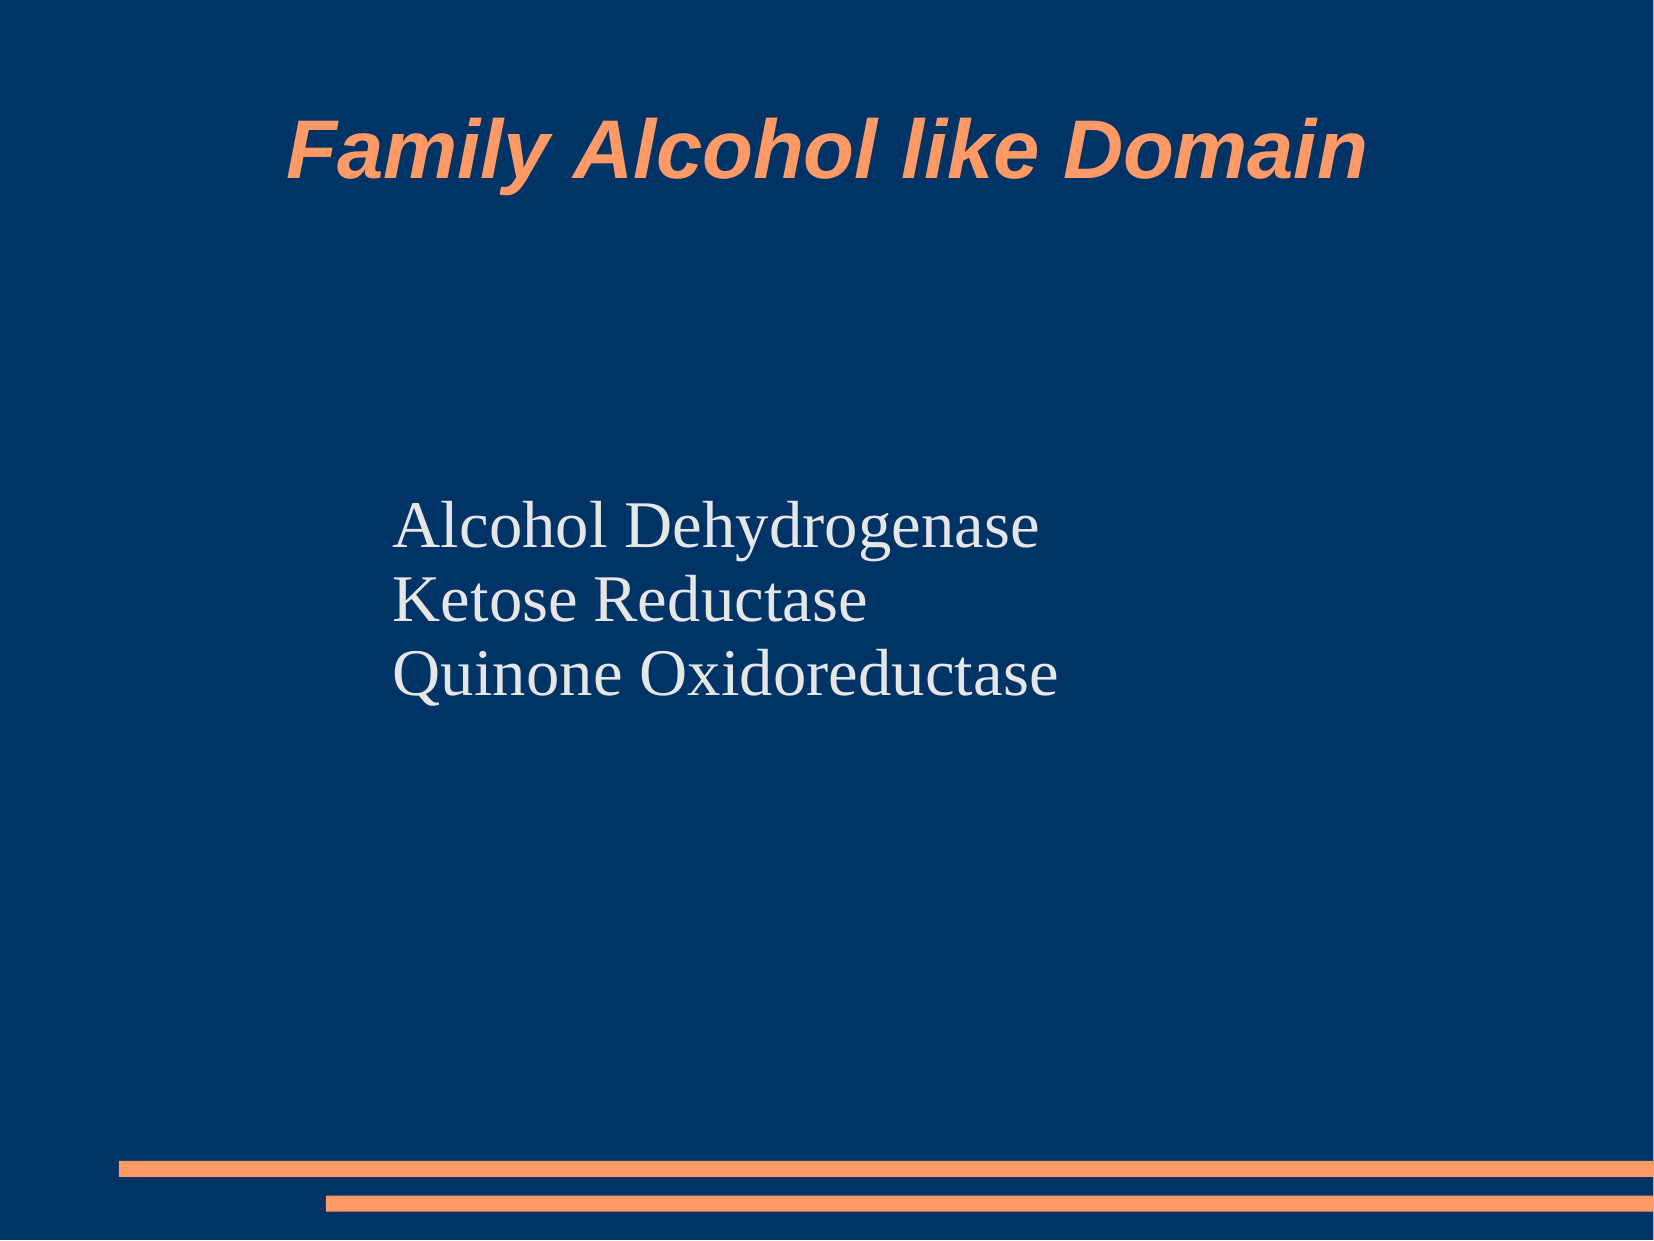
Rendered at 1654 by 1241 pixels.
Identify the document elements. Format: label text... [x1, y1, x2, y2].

title Family Alcohol like Domain [121, 46, 1534, 254]
list Alcohol Dehydrogenase Ketose Reductase Quinone Oxidoreductase [375, 487, 1327, 796]
